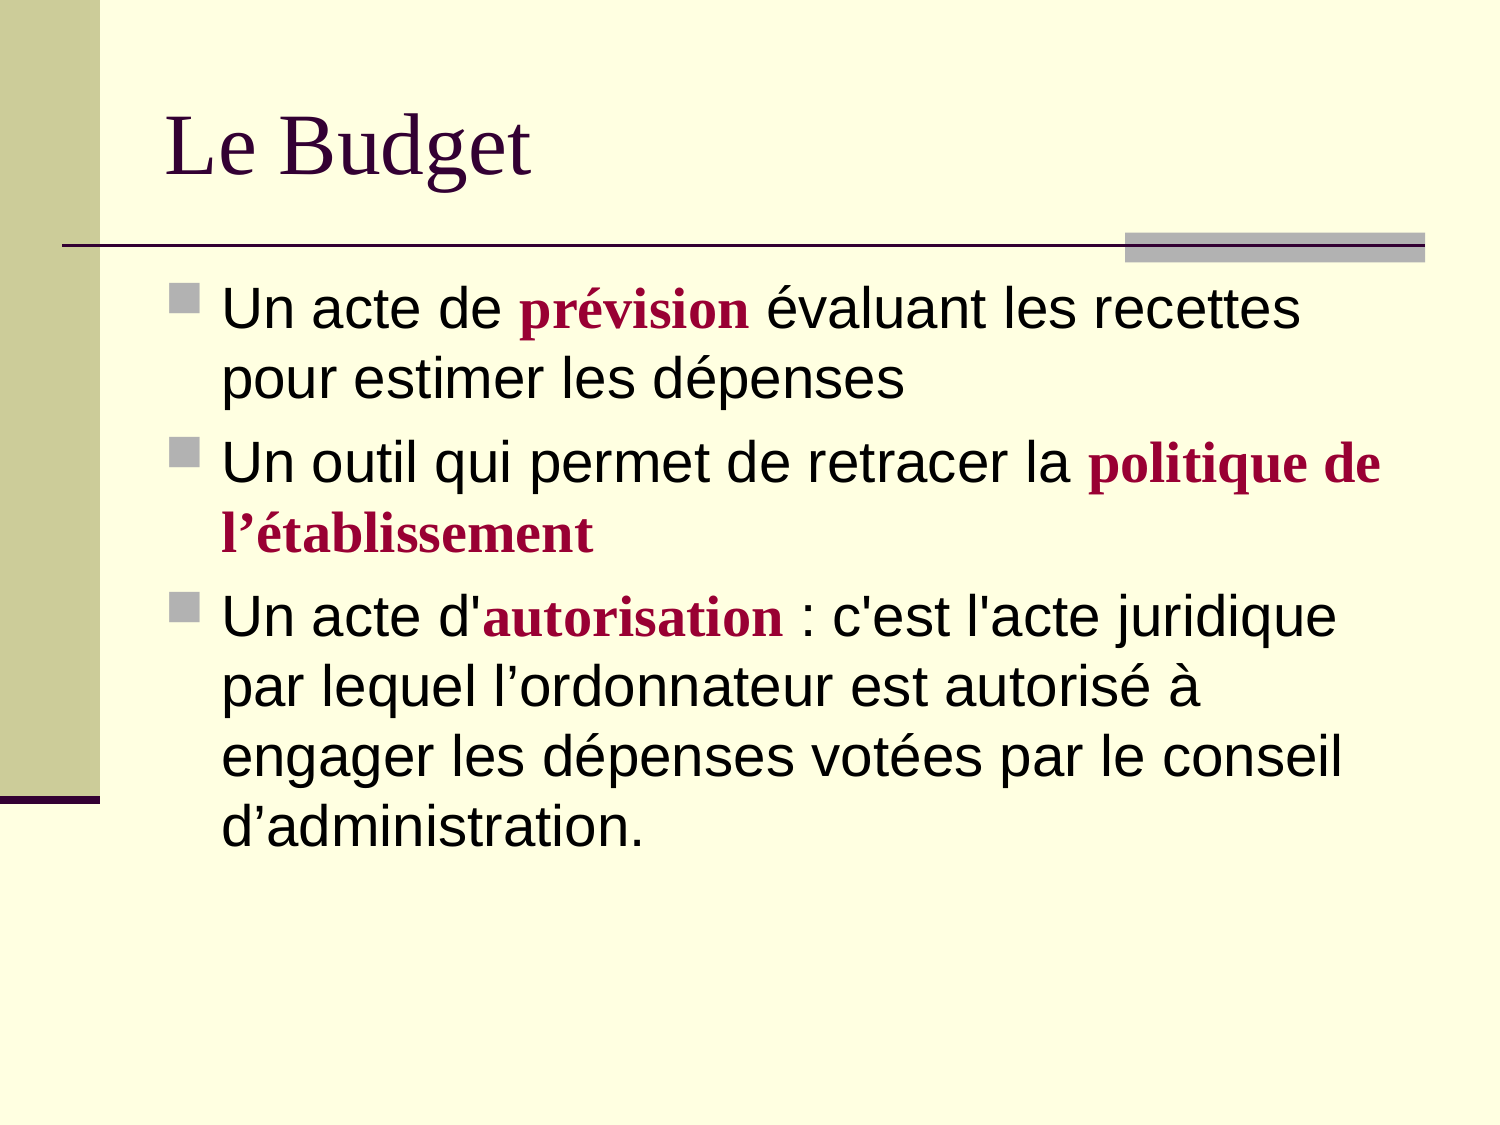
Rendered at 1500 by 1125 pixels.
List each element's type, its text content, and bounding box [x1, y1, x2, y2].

title Le Budget [150, 45, 1426, 234]
list Un acte de prévision évaluant les recettes pour estimer les dépenses Un outil qui permet de retracer la politique de l’établissement Un acte d'autorisation : c'est l'acte juridique par lequel l’ordonnateur est autorisé à engager les dépenses votées par le conseil d’administration. [150, 262, 1426, 1006]
